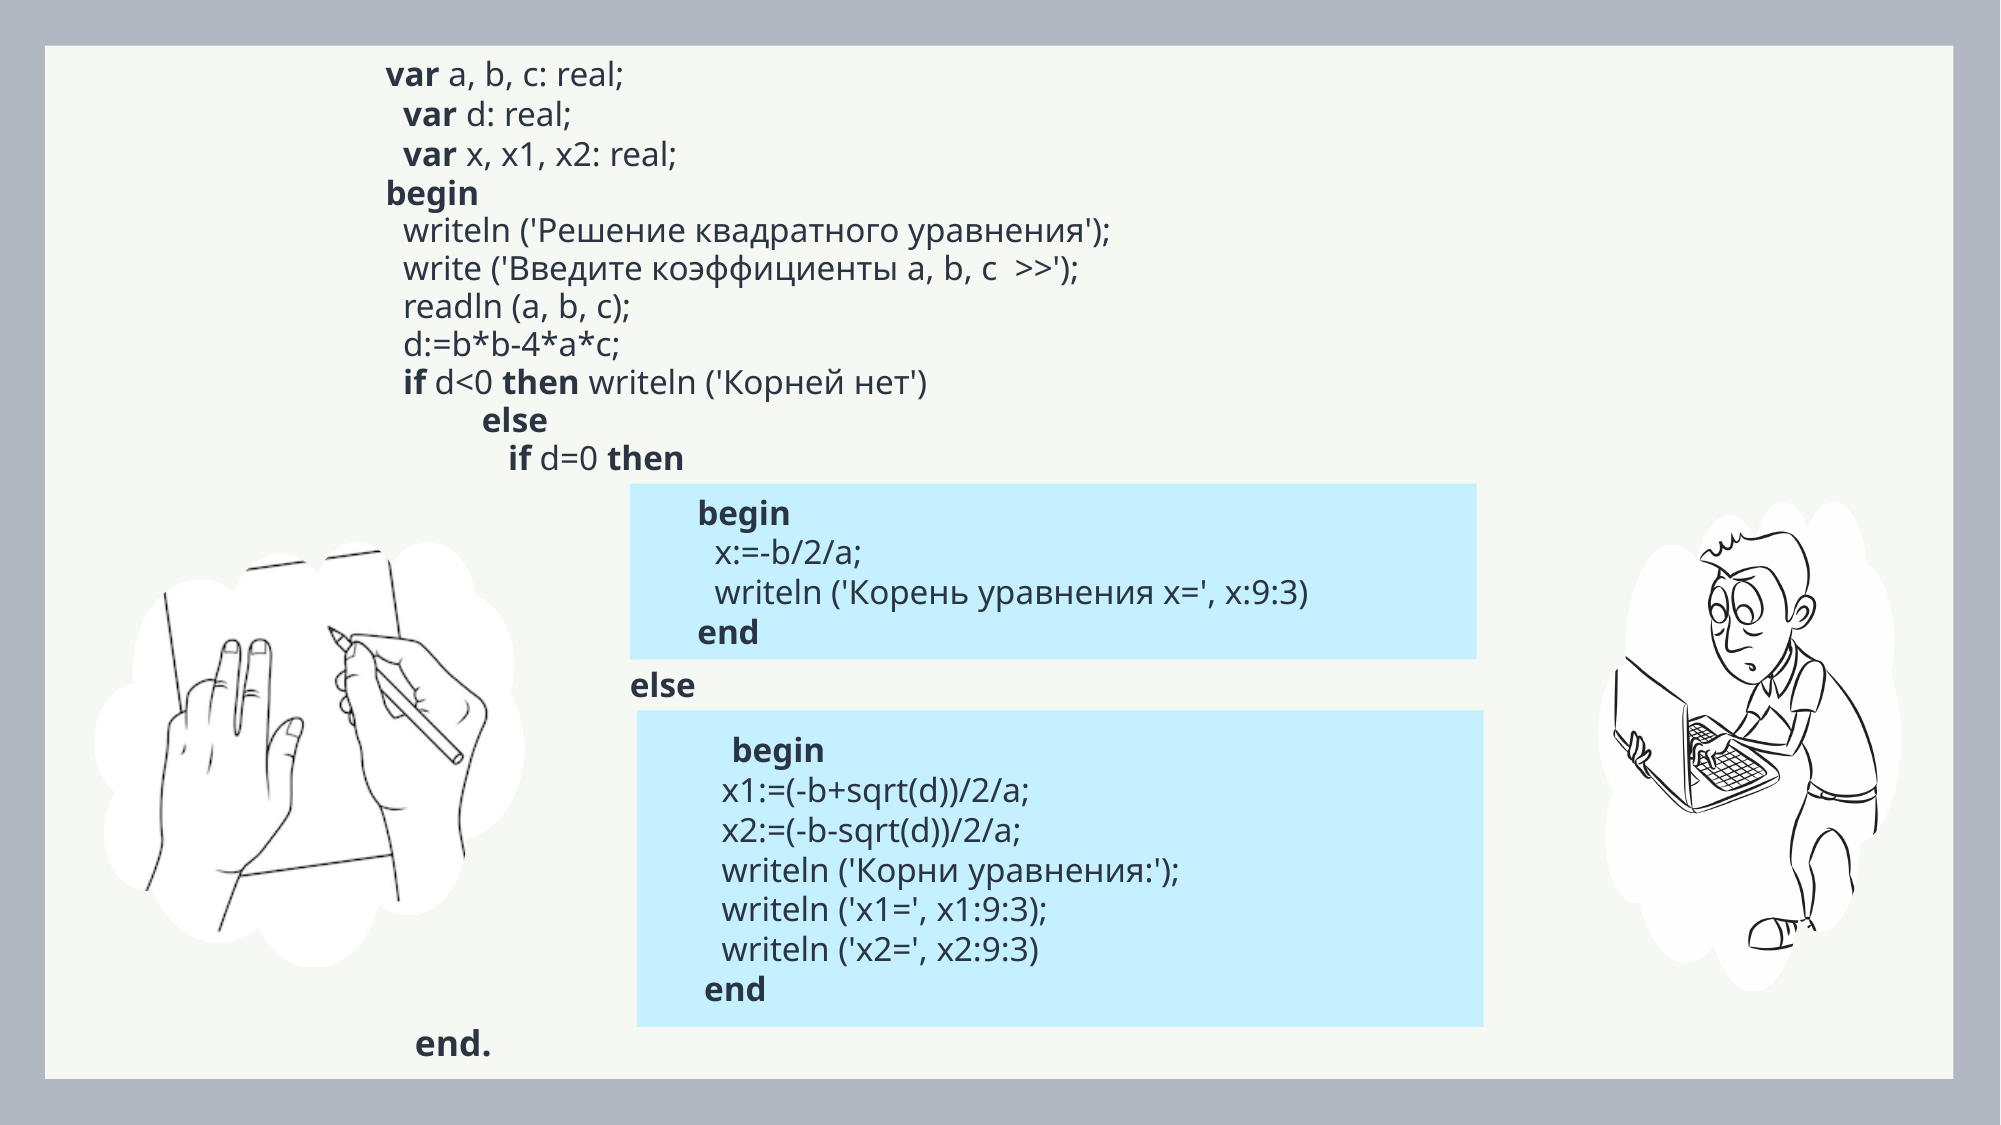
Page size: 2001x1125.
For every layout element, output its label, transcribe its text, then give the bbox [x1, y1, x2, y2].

text_box begin x1:=(-b+sqrt(d))/2/a; x2:=(-b-sqrt(d))/2/a; writeln ('Корни уравнения:'); writeln ('x1=', x1:9:3); writeln ('x2=', x2:9:3) end [636, 713, 1484, 1016]
text_box else [511, 659, 1542, 713]
text_box var a, b, c: real; var d: real; var x, x1, x2: real; begin writeln ('Решение квадратного уравнения'); write ('Введите коэффициенты a, b, c >>'); readln (a, b, c); d:=b*b-4*a*c; if d<0 then writeln ('Корней нет') else if d=0 then [370, 45, 1502, 486]
text_box [94, 541, 525, 969]
text_box end. [370, 1016, 1502, 1072]
text_box [1598, 501, 1902, 993]
text_box begin x:=-b/2/a; writeln ('Корень уравнения x=', x:9:3) end [629, 486, 1477, 659]
